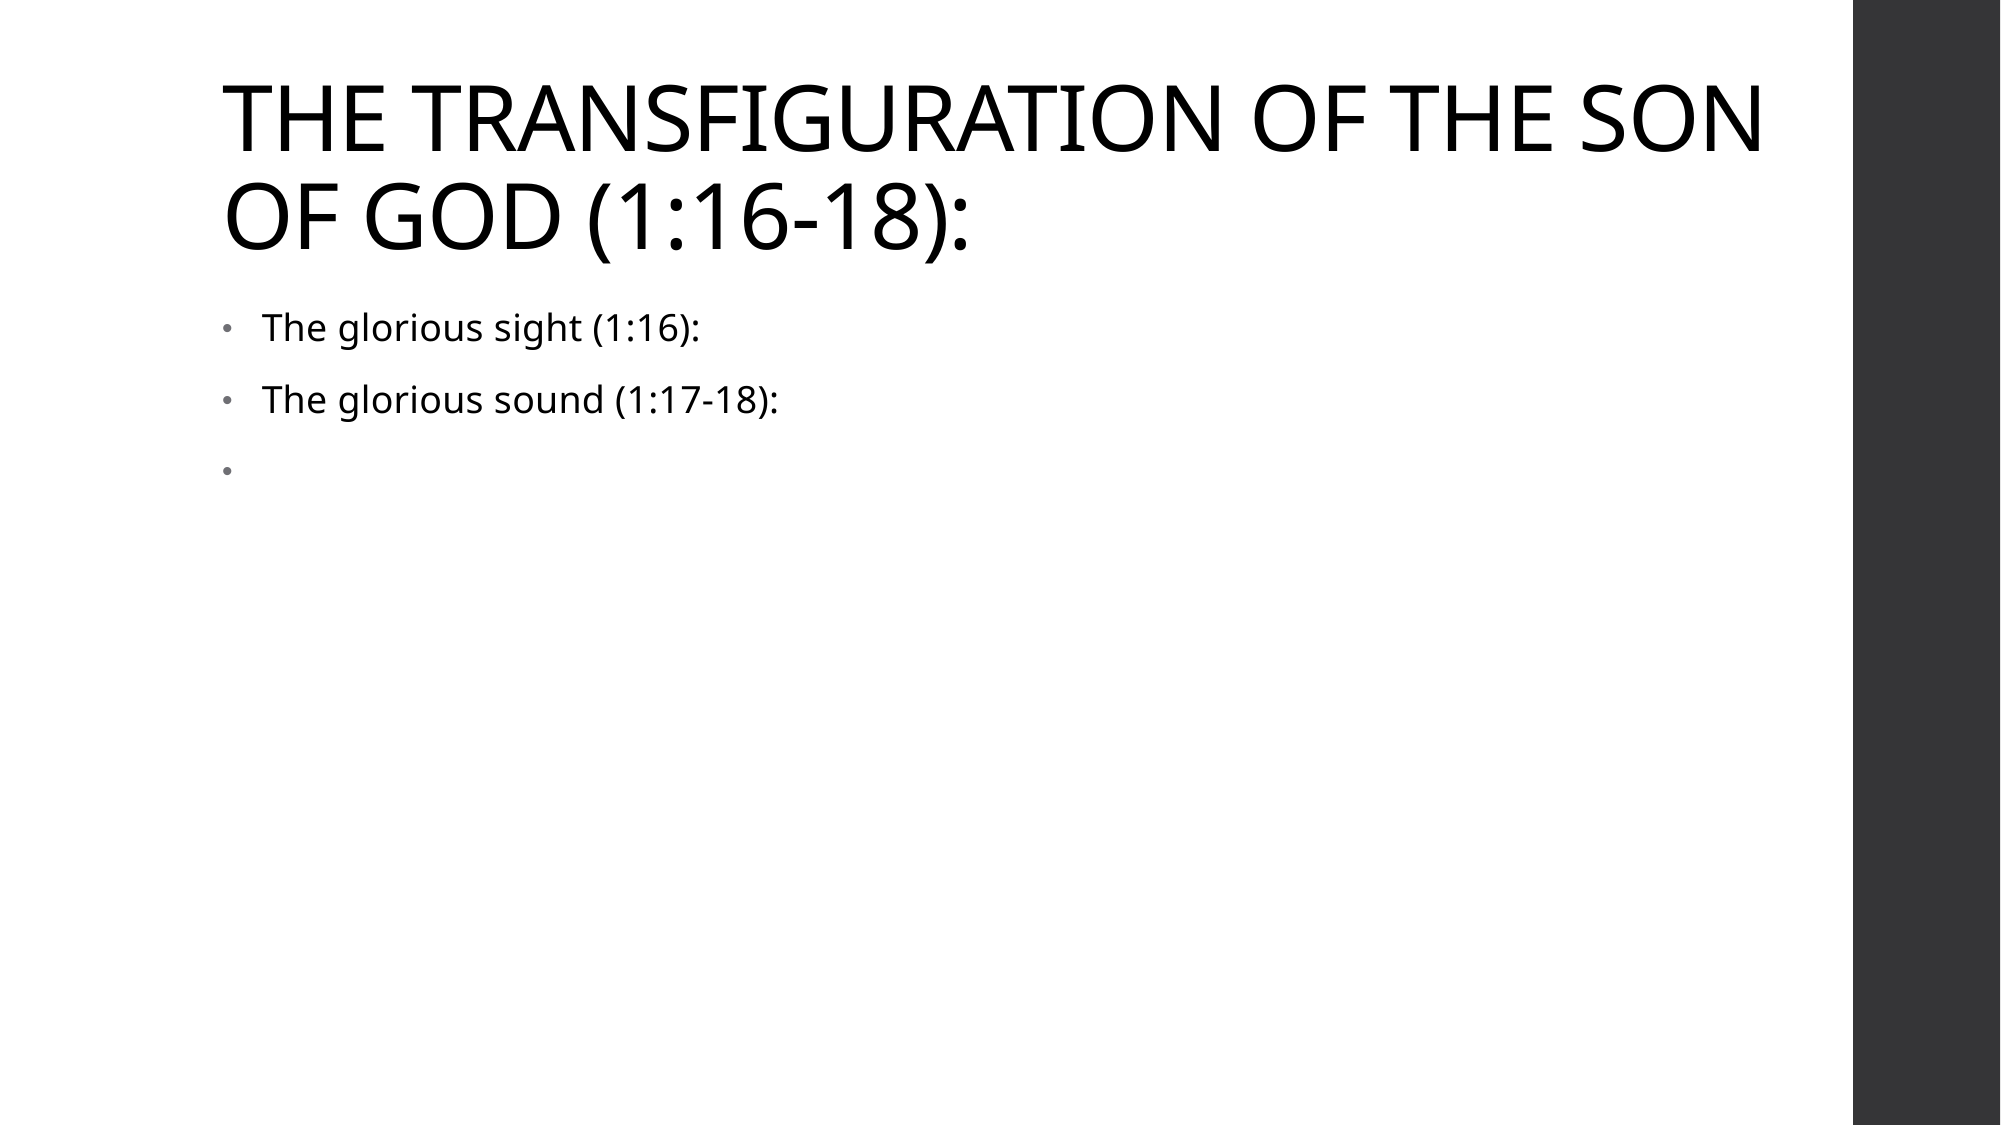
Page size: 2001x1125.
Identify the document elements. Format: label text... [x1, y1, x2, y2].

title THE TRANSFIGURATION OF THE SON OF GOD (1:16-18): [206, 60, 1797, 278]
list The glorious sight (1:16): The glorious sound (1:17-18): [206, 299, 1617, 1014]
